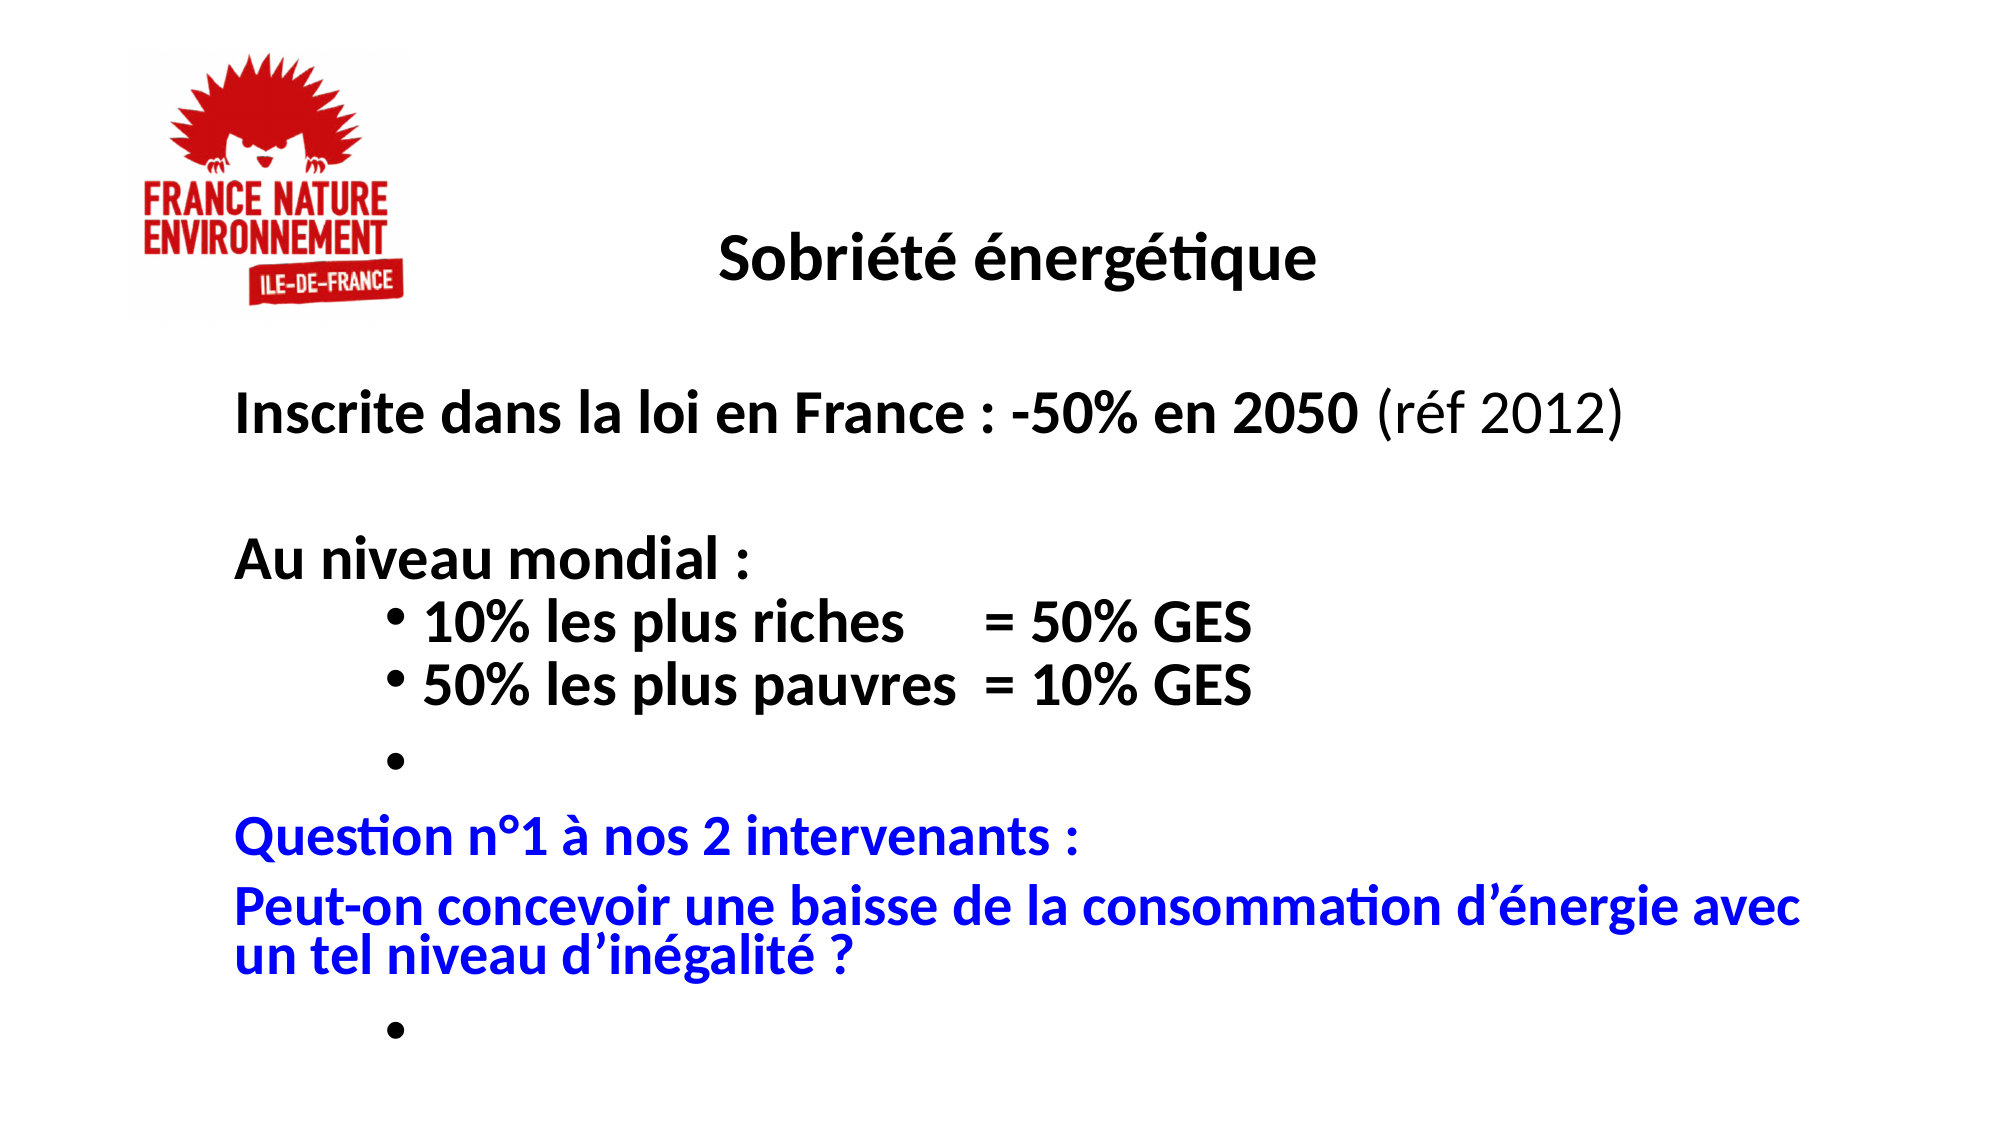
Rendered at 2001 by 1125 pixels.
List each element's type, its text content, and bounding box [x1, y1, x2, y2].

text_box Sobriété énergétique Inscrite dans la loi en France : -50% en 2050 (réf 2012) Au niveau mondial : 10% les plus riches = 50% GES 50% les plus pauvres = 10% GES Question n°1 à nos 2 intervenants : Peut-on concevoir une baisse de la consommation d’énergie avec un tel niveau d’inégalité ? [219, 226, 1857, 1038]
picture [127, 50, 409, 325]
